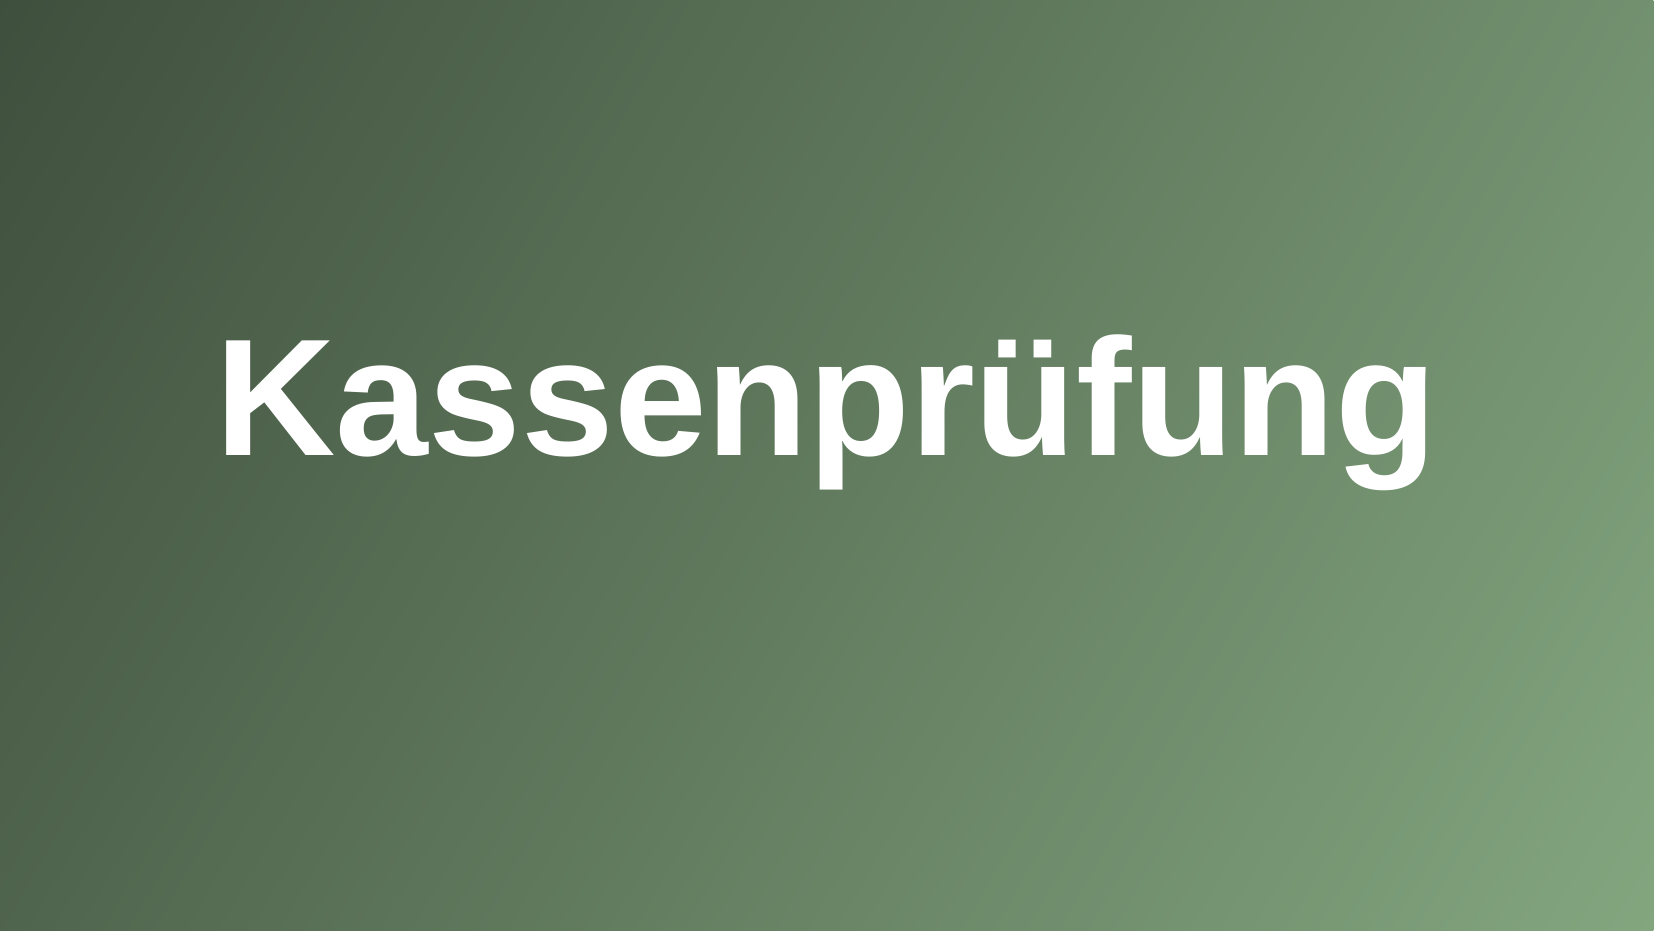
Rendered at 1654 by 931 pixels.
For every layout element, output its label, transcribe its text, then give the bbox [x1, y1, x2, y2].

subtitle Kassenprüfung [0, 25, 1654, 769]
